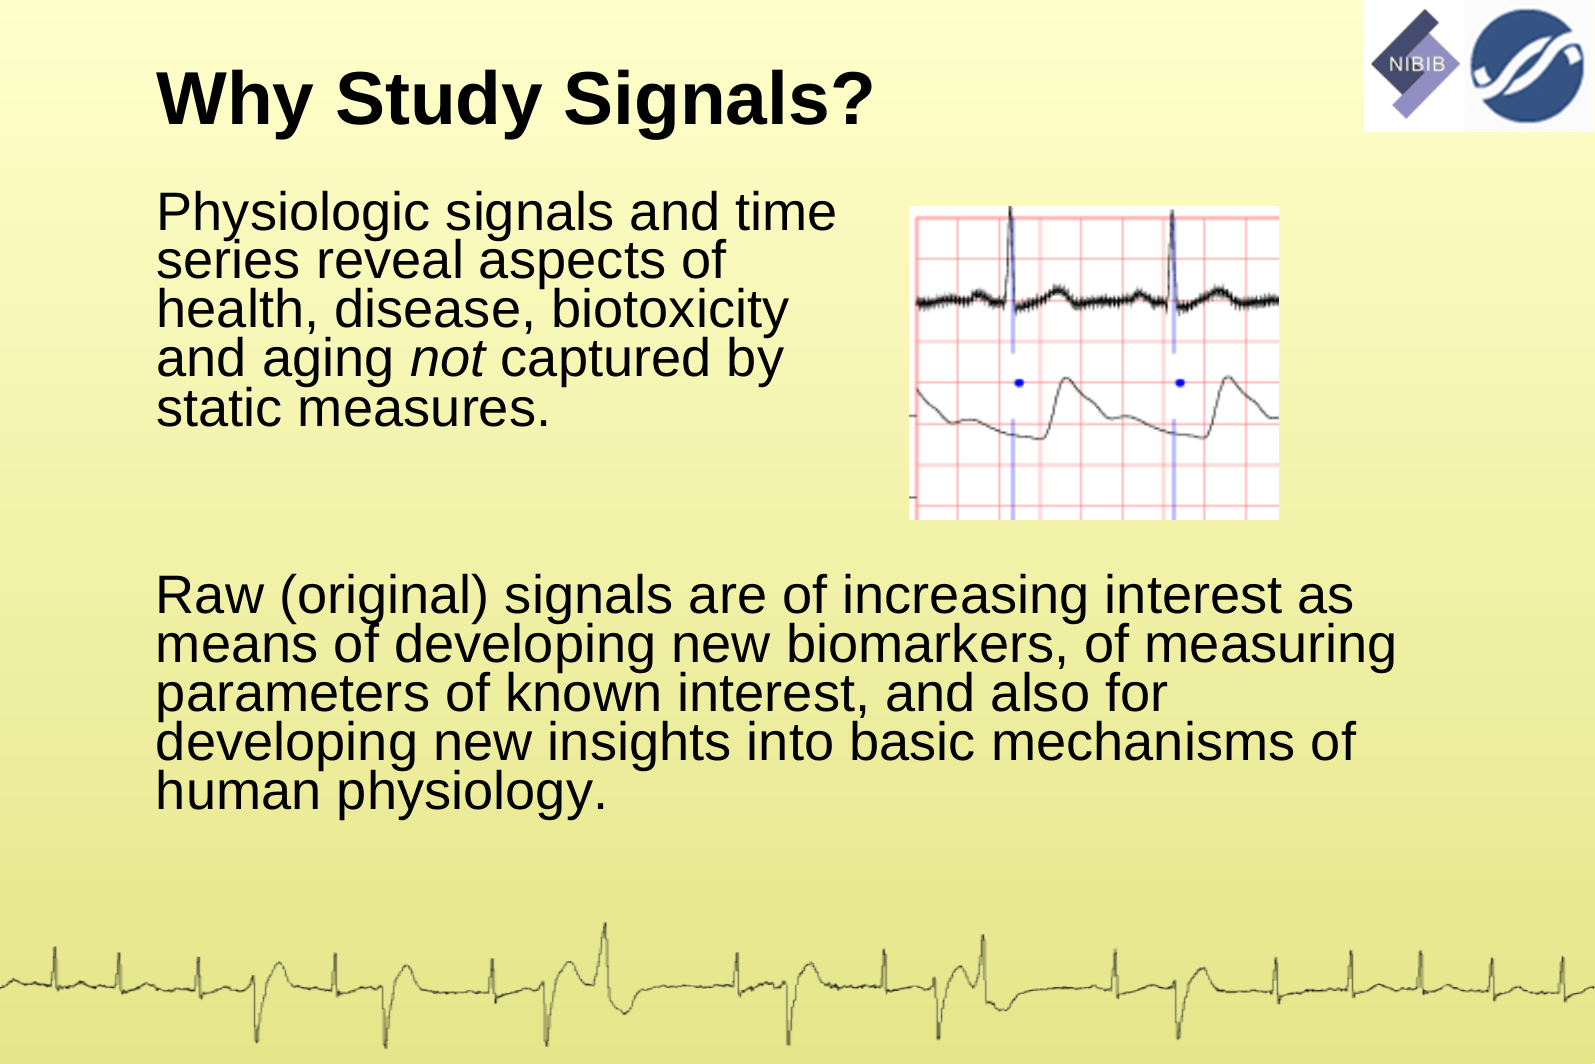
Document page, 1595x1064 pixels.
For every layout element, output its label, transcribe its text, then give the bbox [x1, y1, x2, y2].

picture [1364, 0, 1595, 132]
picture [0, 913, 1595, 1064]
picture [909, 206, 1279, 520]
text_box Why Study Signals? Physiologic signals and time series reveal aspects of health, disease, biotoxicity and aging not captured by static measures. [141, 62, 894, 560]
text_box Raw (original) signals are of increasing interest as means of developing new biomarkers, of measuring parameters of known interest, and also for developing new insights into basic mechanisms of human physiology. [141, 566, 1417, 907]
